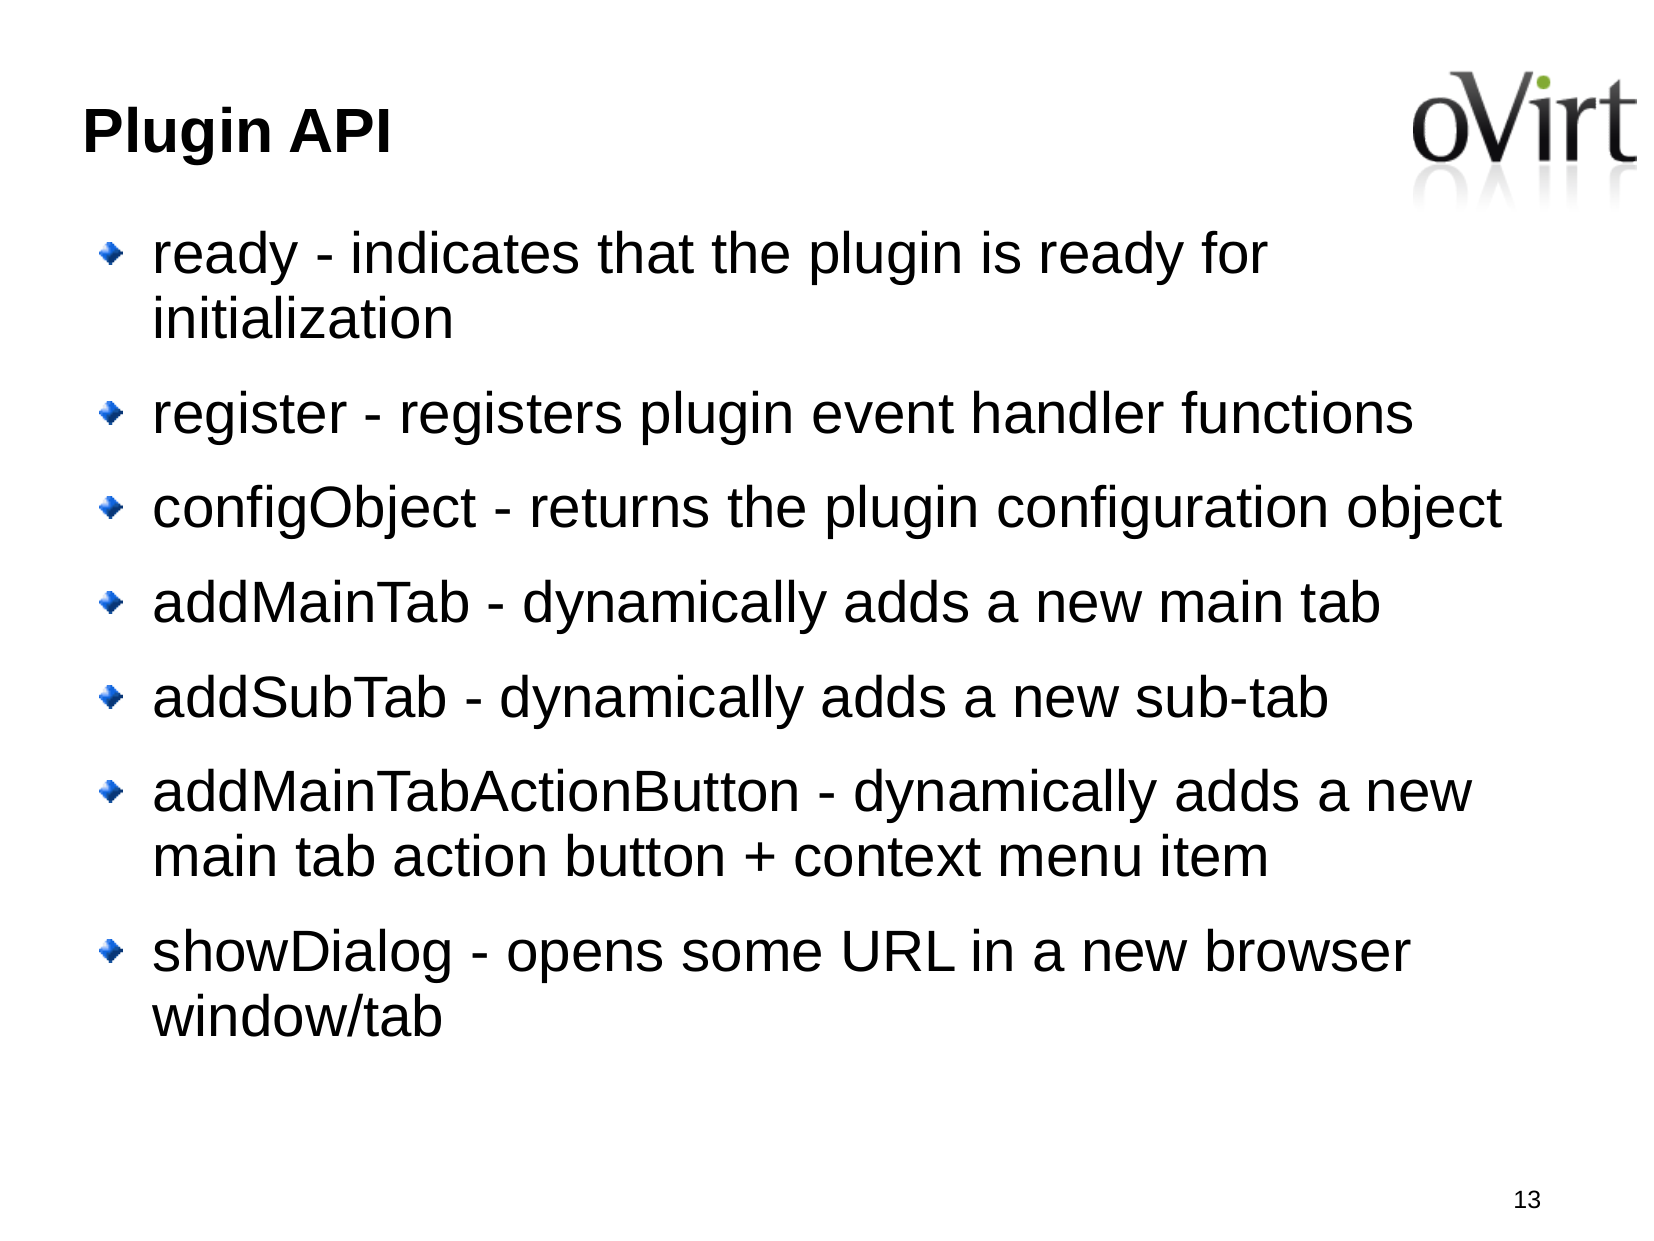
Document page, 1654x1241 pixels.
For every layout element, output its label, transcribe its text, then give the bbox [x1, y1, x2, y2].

picture [1413, 63, 1637, 212]
list ready - indicates that the plugin is ready for initialization register - registers plugin event handler functions configObject - returns the plugin configuration object addMainTab - dynamically adds a new main tab addSubTab - dynamically adds a new sub-tab addMainTabActionButton - dynamically adds a new main tab action button + context menu item showDialog - opens some URL in a new browser window/tab [82, 221, 1571, 1049]
title Plugin API [82, 37, 1303, 221]
